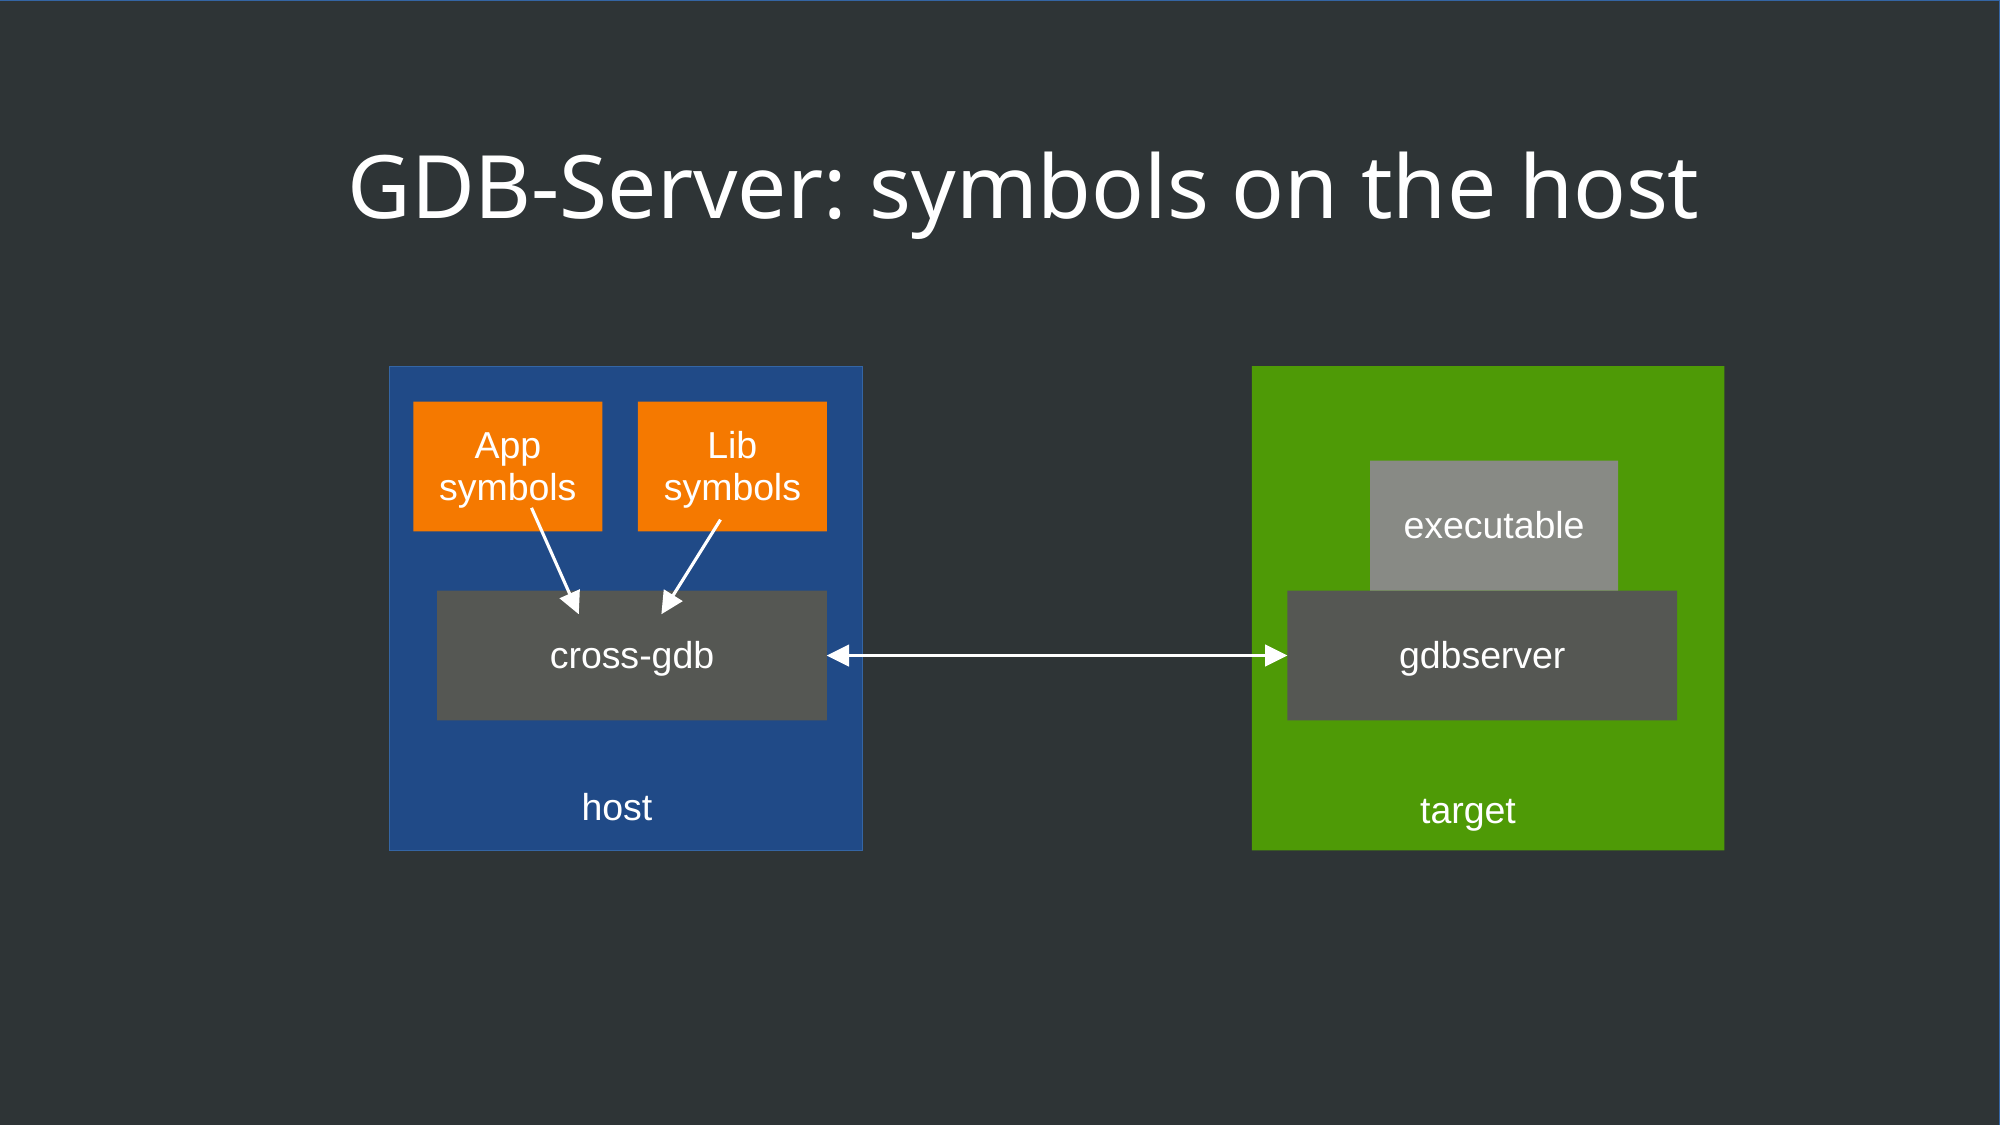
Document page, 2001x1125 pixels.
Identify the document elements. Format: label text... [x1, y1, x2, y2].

text_box [0, 0, 2000, 1125]
text_box Lib symbols [637, 401, 827, 532]
title GDB-Server: symbols on the host [177, 129, 1871, 237]
text_box executable [1370, 460, 1619, 591]
text_box App symbols [413, 401, 603, 532]
text_box host [566, 779, 721, 837]
text_box target [1405, 781, 1560, 839]
text_box cross-gdb [437, 590, 827, 721]
text_box gdbserver [1287, 590, 1678, 721]
